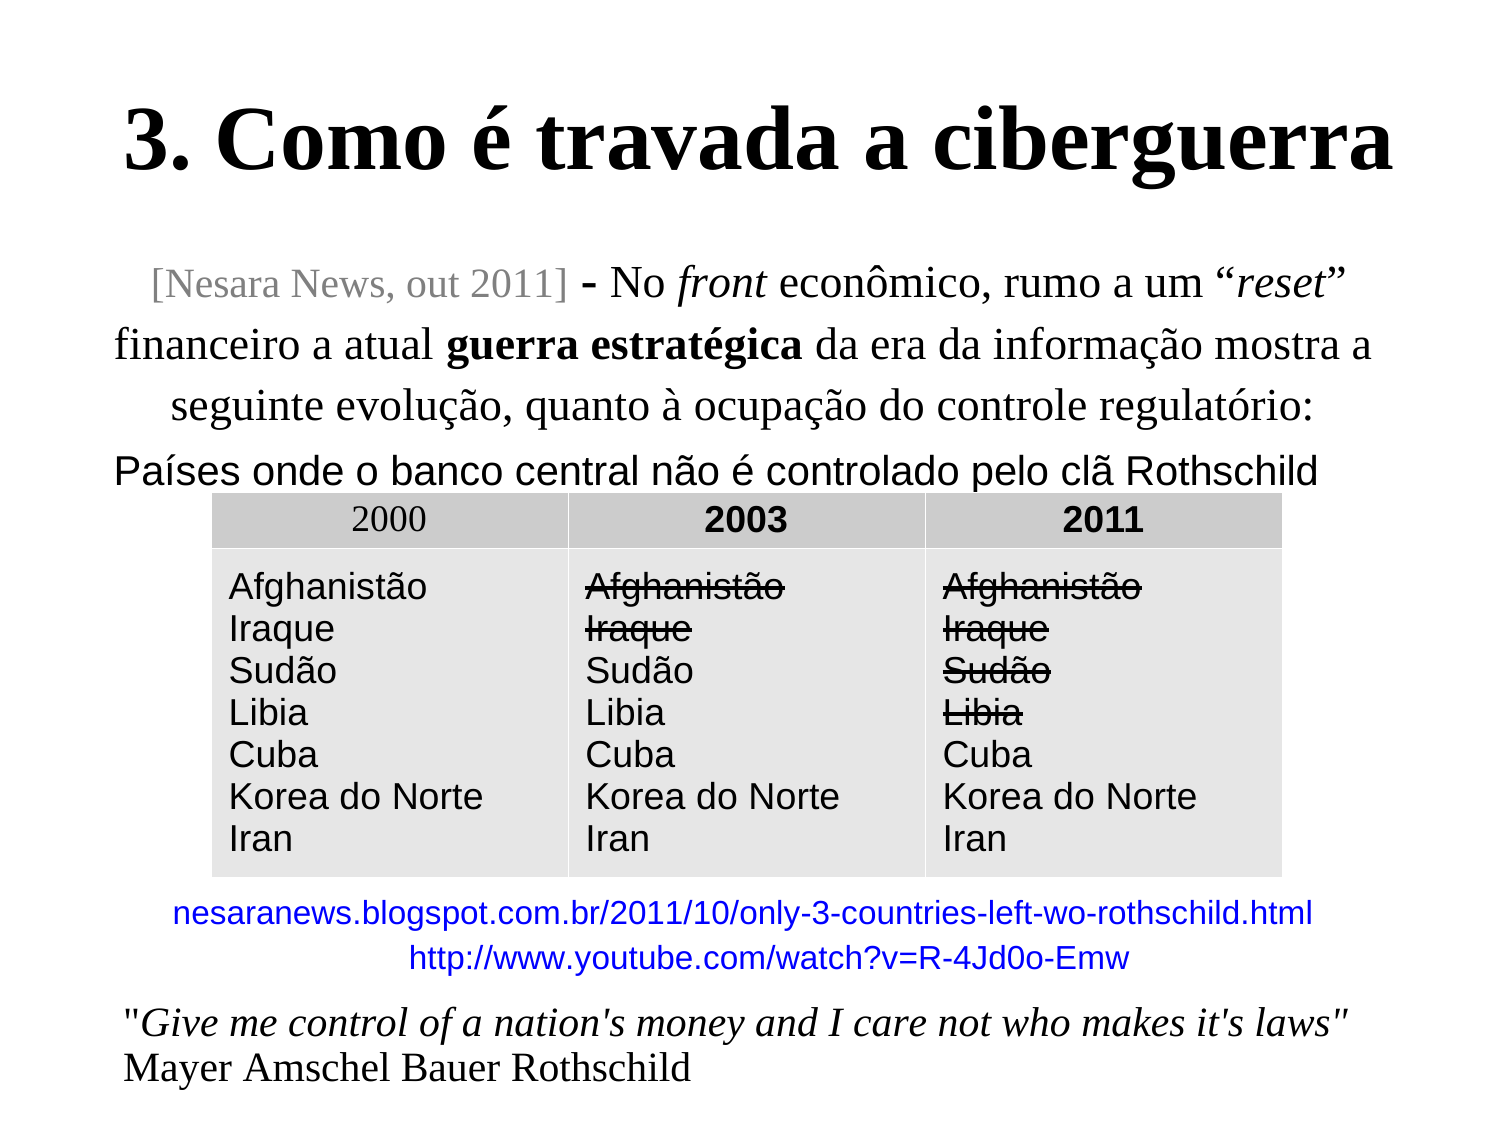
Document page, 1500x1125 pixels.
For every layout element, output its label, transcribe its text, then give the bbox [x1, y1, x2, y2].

table_header 2011 [926, 493, 1282, 548]
title 3. Como é travada a ciberguerra [81, 63, 1438, 214]
table_cell Afghanistão Iraque Sudão Libia Cuba Korea do Norte Iran [926, 549, 1282, 877]
table_cell Afghanistão Iraque Sudão Libia Cuba Korea do Norte Iran [569, 549, 925, 877]
table_header 2003 [569, 493, 925, 548]
table_cell Afghanistão Iraque Sudão Libia Cuba Korea do Norte Iran [212, 549, 568, 877]
text_box "Give me control of a nation's money and I care not who makes it's laws" Mayer Amschel Bauer Rothschild [112, 998, 1361, 1091]
text_box [Nesara News, out 2011] - No front econômico, rumo a um “reset” financeiro a atual guerra estratégica da era da informação mostra a seguinte evolução, quanto à ocupação do controle regulatório: Países onde o banco central não é controlado pelo clã Rothschild [98, 233, 1402, 503]
table_header 2000 [212, 493, 568, 548]
text_box nesaranews.blogspot.com.br/2011/10/only-3-countries-left-wo-rothschild.html http://www.youtube.com/watch?v=R-4Jd0o-Emw [25, 886, 1470, 977]
